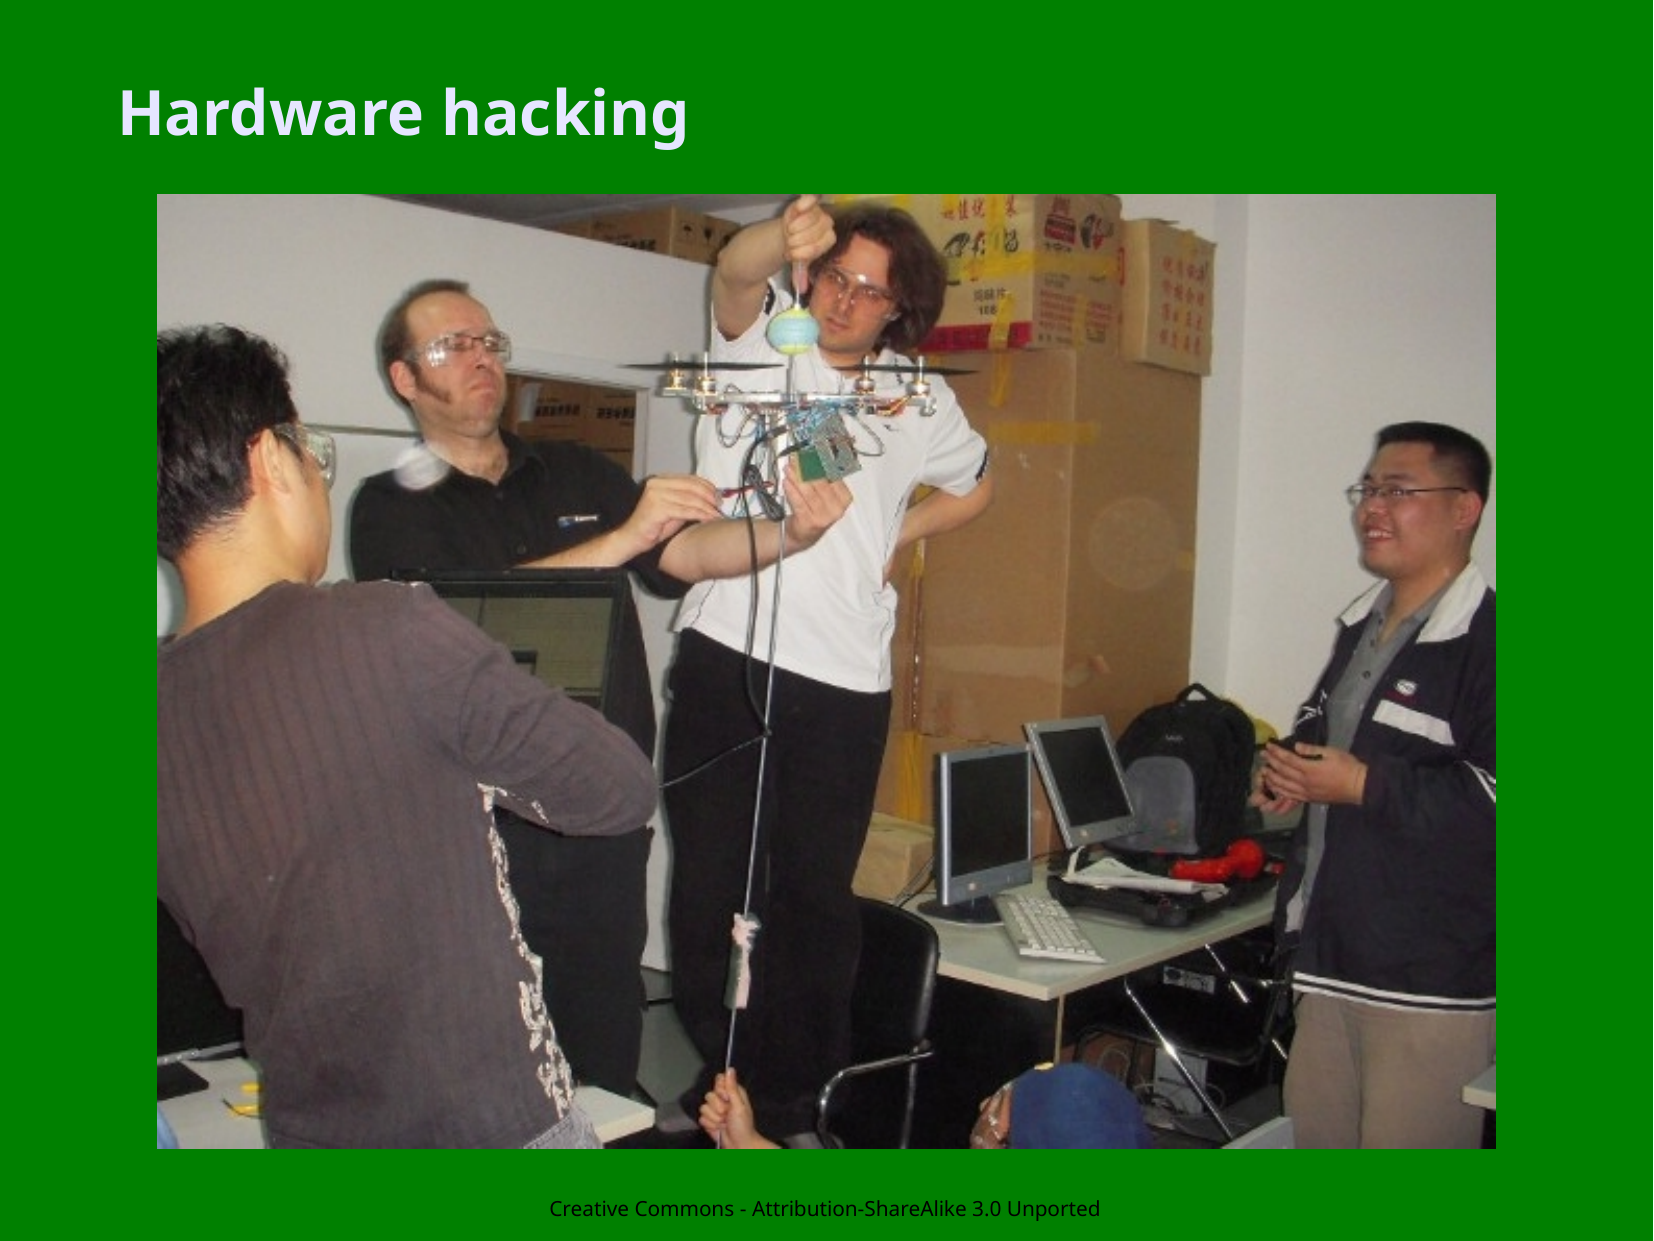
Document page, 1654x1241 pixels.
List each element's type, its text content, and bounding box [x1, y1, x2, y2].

picture [157, 194, 1496, 1149]
text_box Hardware hacking [102, 61, 667, 152]
